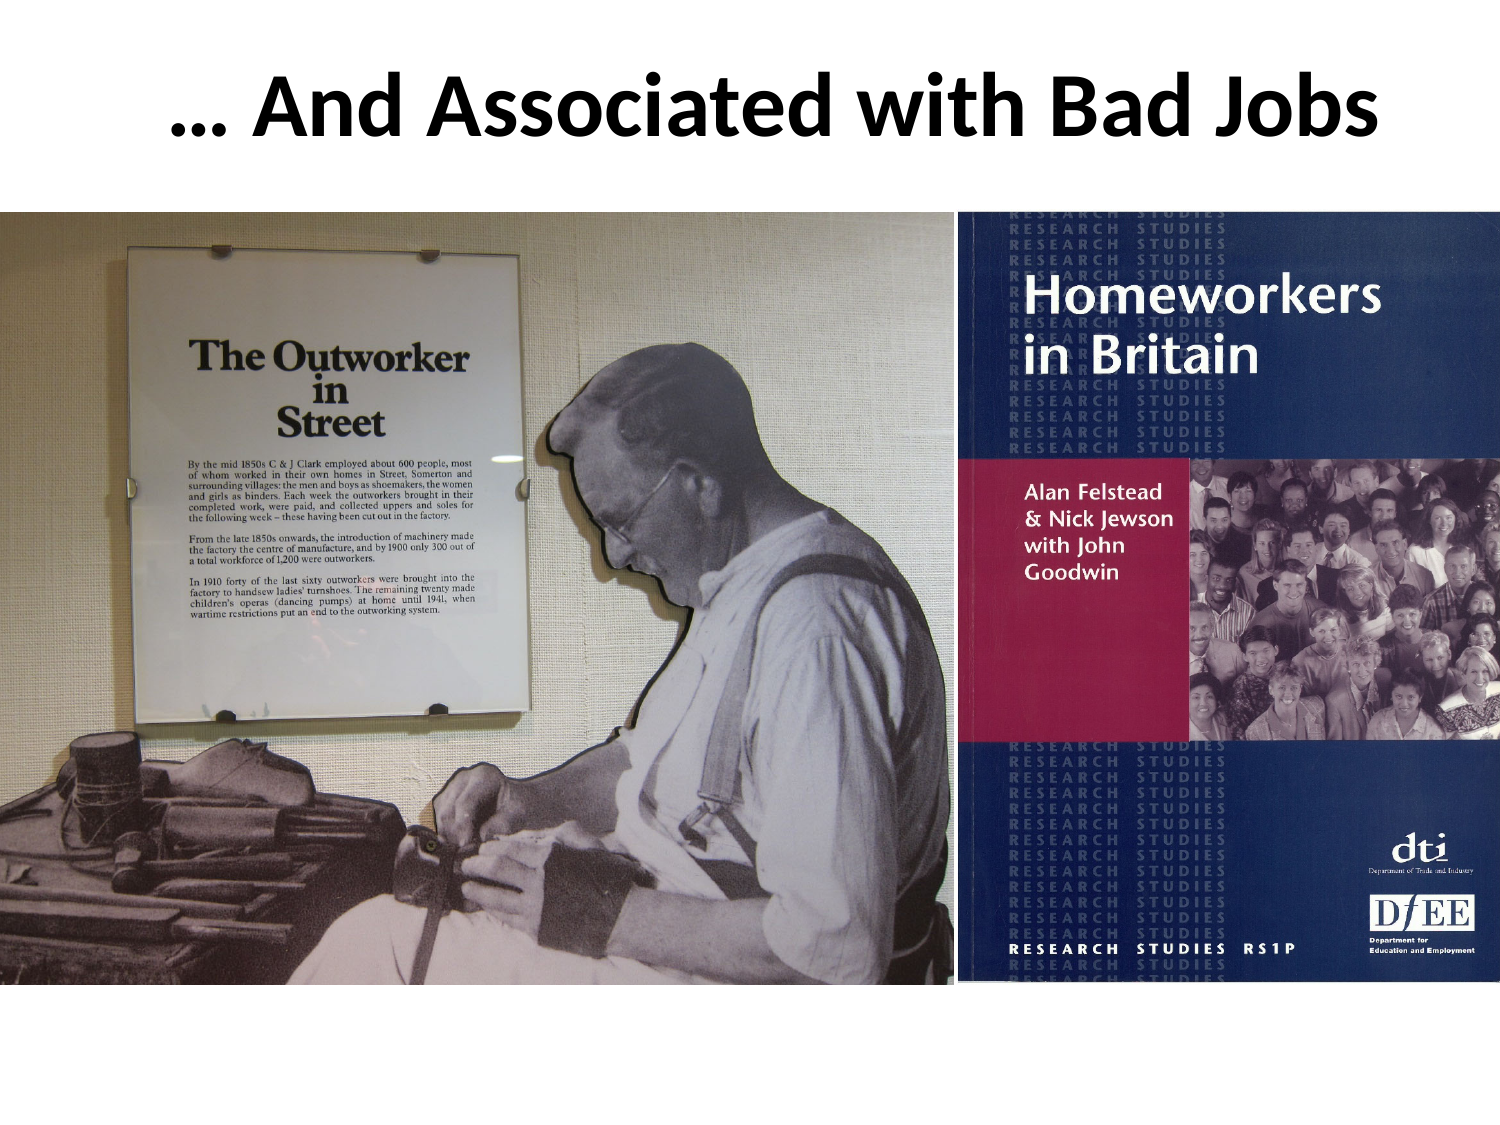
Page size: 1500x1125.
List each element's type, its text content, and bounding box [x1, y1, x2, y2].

picture [0, 209, 1500, 985]
text_box … And Associated with Bad Jobs [151, 37, 1396, 164]
